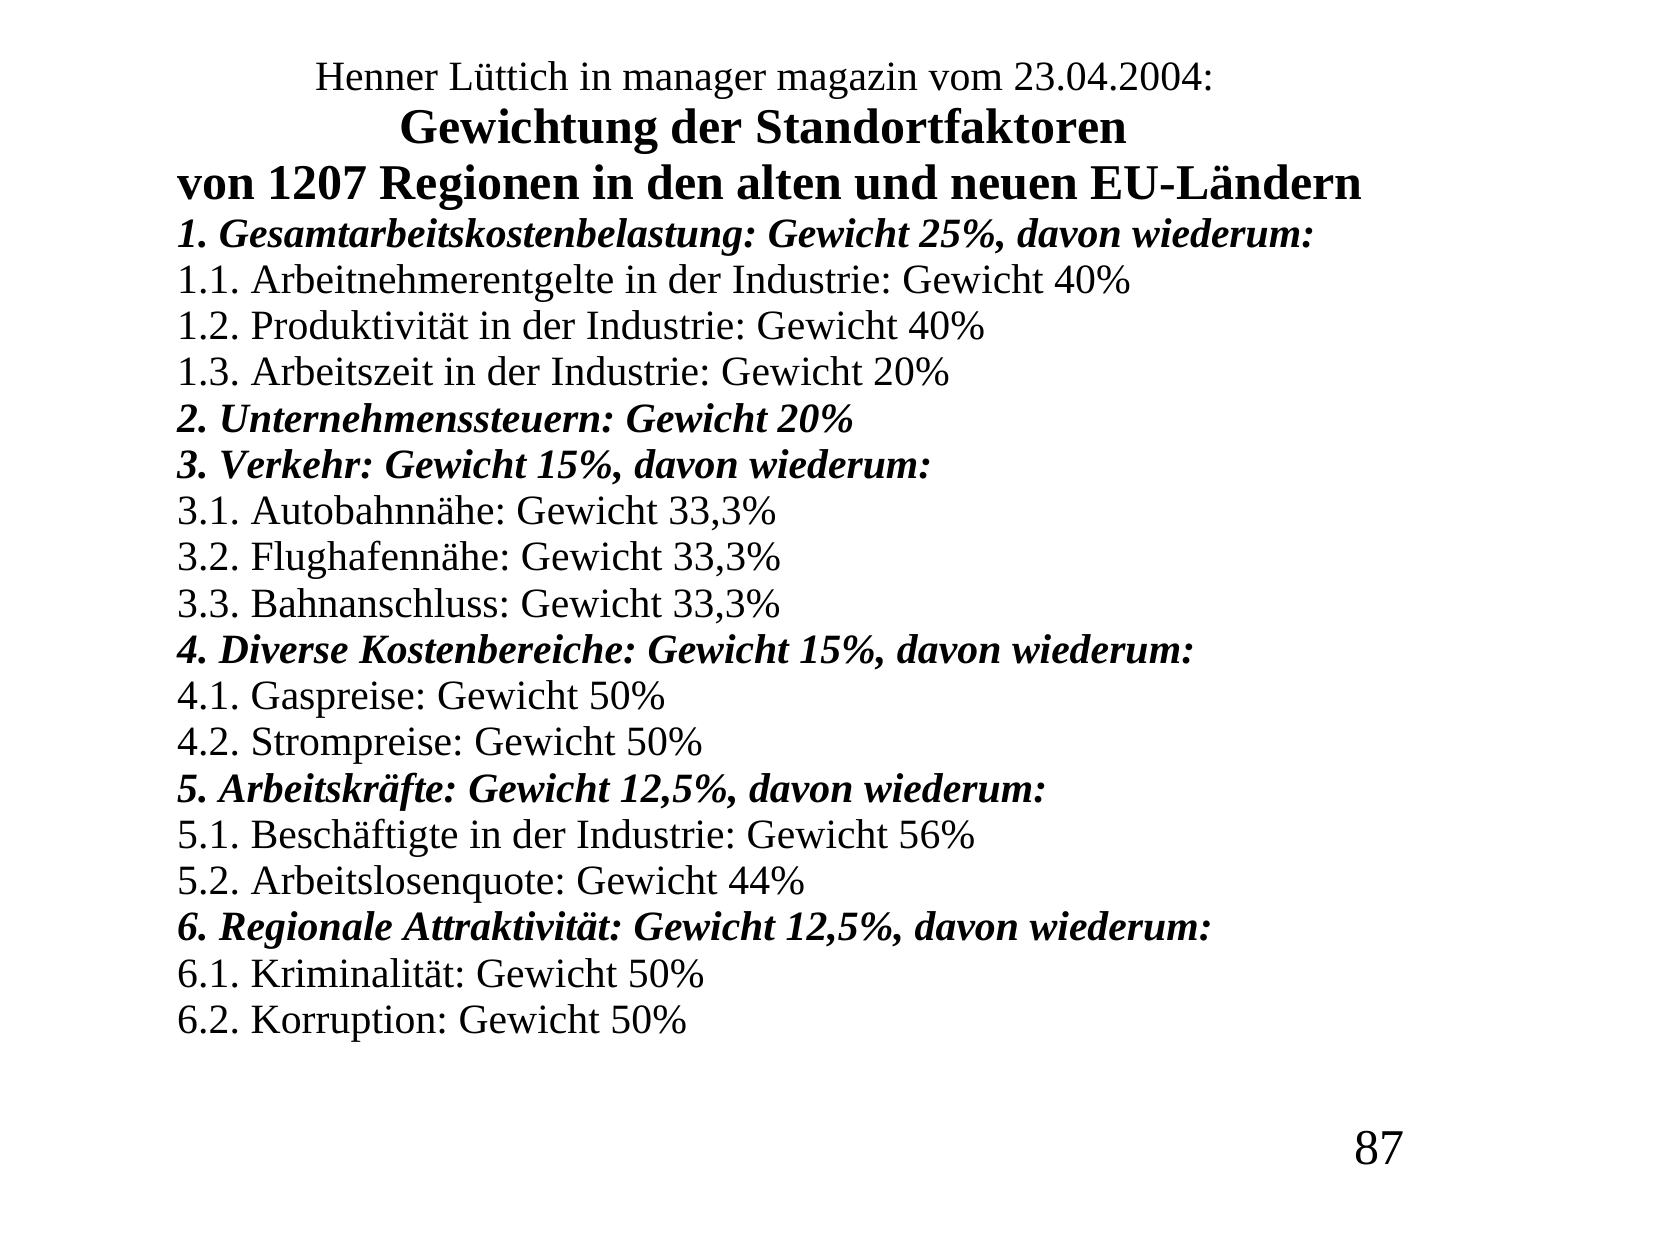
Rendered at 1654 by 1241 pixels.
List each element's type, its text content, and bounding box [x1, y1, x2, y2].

text_box Henner Lüttich in manager magazin vom 23.04.2004: Gewichtung der Standortfaktoren von 1207 Regionen in den alten und neuen EU-Ländern 1. Gesamtarbeitskostenbelastung: Gewicht 25%, davon wiederum: 1.1. Arbeitnehmerentgelte in der Industrie: Gewicht 40% 1.2. Produktivität in der Industrie: Gewicht 40% 1.3. Arbeitszeit in der Industrie: Gewicht 20% 2. Unternehmenssteuern: Gewicht 20% 3. Verkehr: Gewicht 15%, davon wiederum: 3.1. Autobahnnähe: Gewicht 33,3% 3.2. Flughafennähe: Gewicht 33,3% 3.3. Bahnanschluss: Gewicht 33,3% 4. Diverse Kostenbereiche: Gewicht 15%, davon wiederum: 4.1. Gaspreise: Gewicht 50% 4.2. Strompreise: Gewicht 50% 5. Arbeitskräfte: Gewicht 12,5%, davon wiederum: 5.1. Beschäftigte in der Industrie: Gewicht 56% 5.2. Arbeitslosenquote: Gewicht 44% 6. Regionale Attraktivität: Gewicht 12,5%, davon wiederum: 6.1. Kriminalität: Gewicht 50% 6.2. Korruption: Gewicht 50% [177, 53, 1388, 1193]
text_box <Nummer> [1354, 1120, 1590, 1181]
